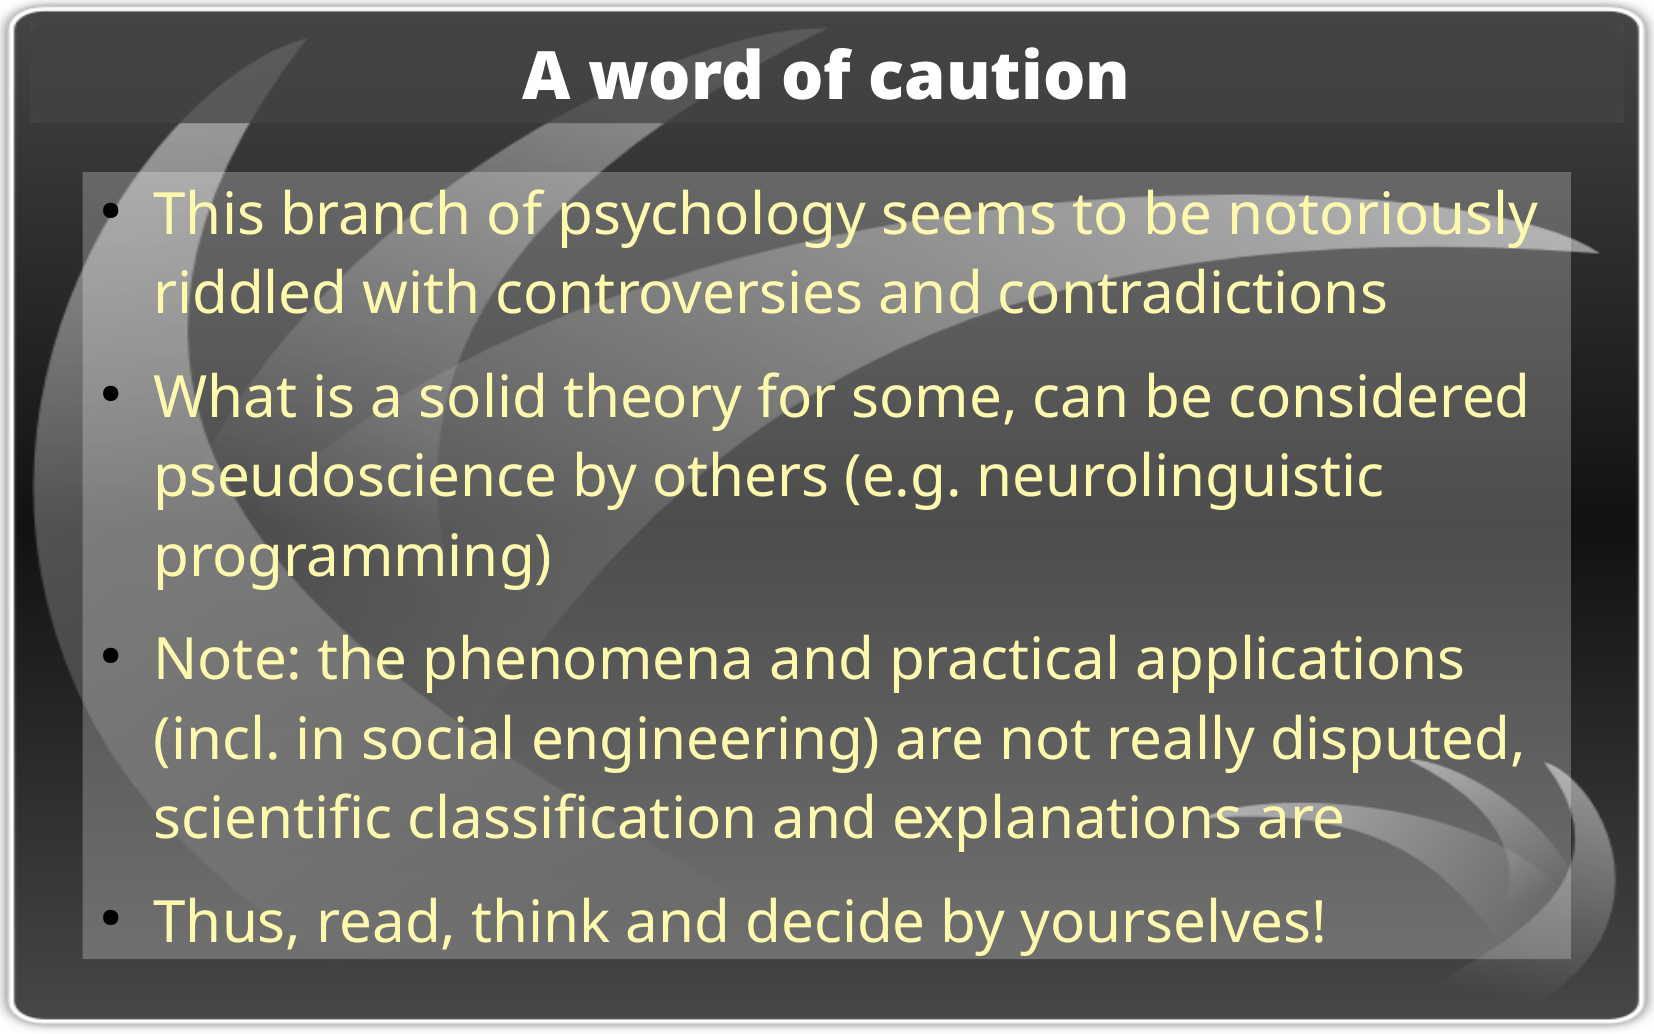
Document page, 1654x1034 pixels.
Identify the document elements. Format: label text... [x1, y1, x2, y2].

title A word of caution [29, 24, 1625, 124]
list This branch of psychology seems to be notoriously riddled with controversies and contradictions What is a solid theory for some, can be considered pseudoscience by others (e.g. neurolinguistic programming) Note: the phenomena and practical applications (incl. in social engineering) are not really disputed, scientific classification and explanations are Thus, read, think and decide by yourselves! [82, 172, 1571, 937]
picture [0, 0, 1654, 1034]
